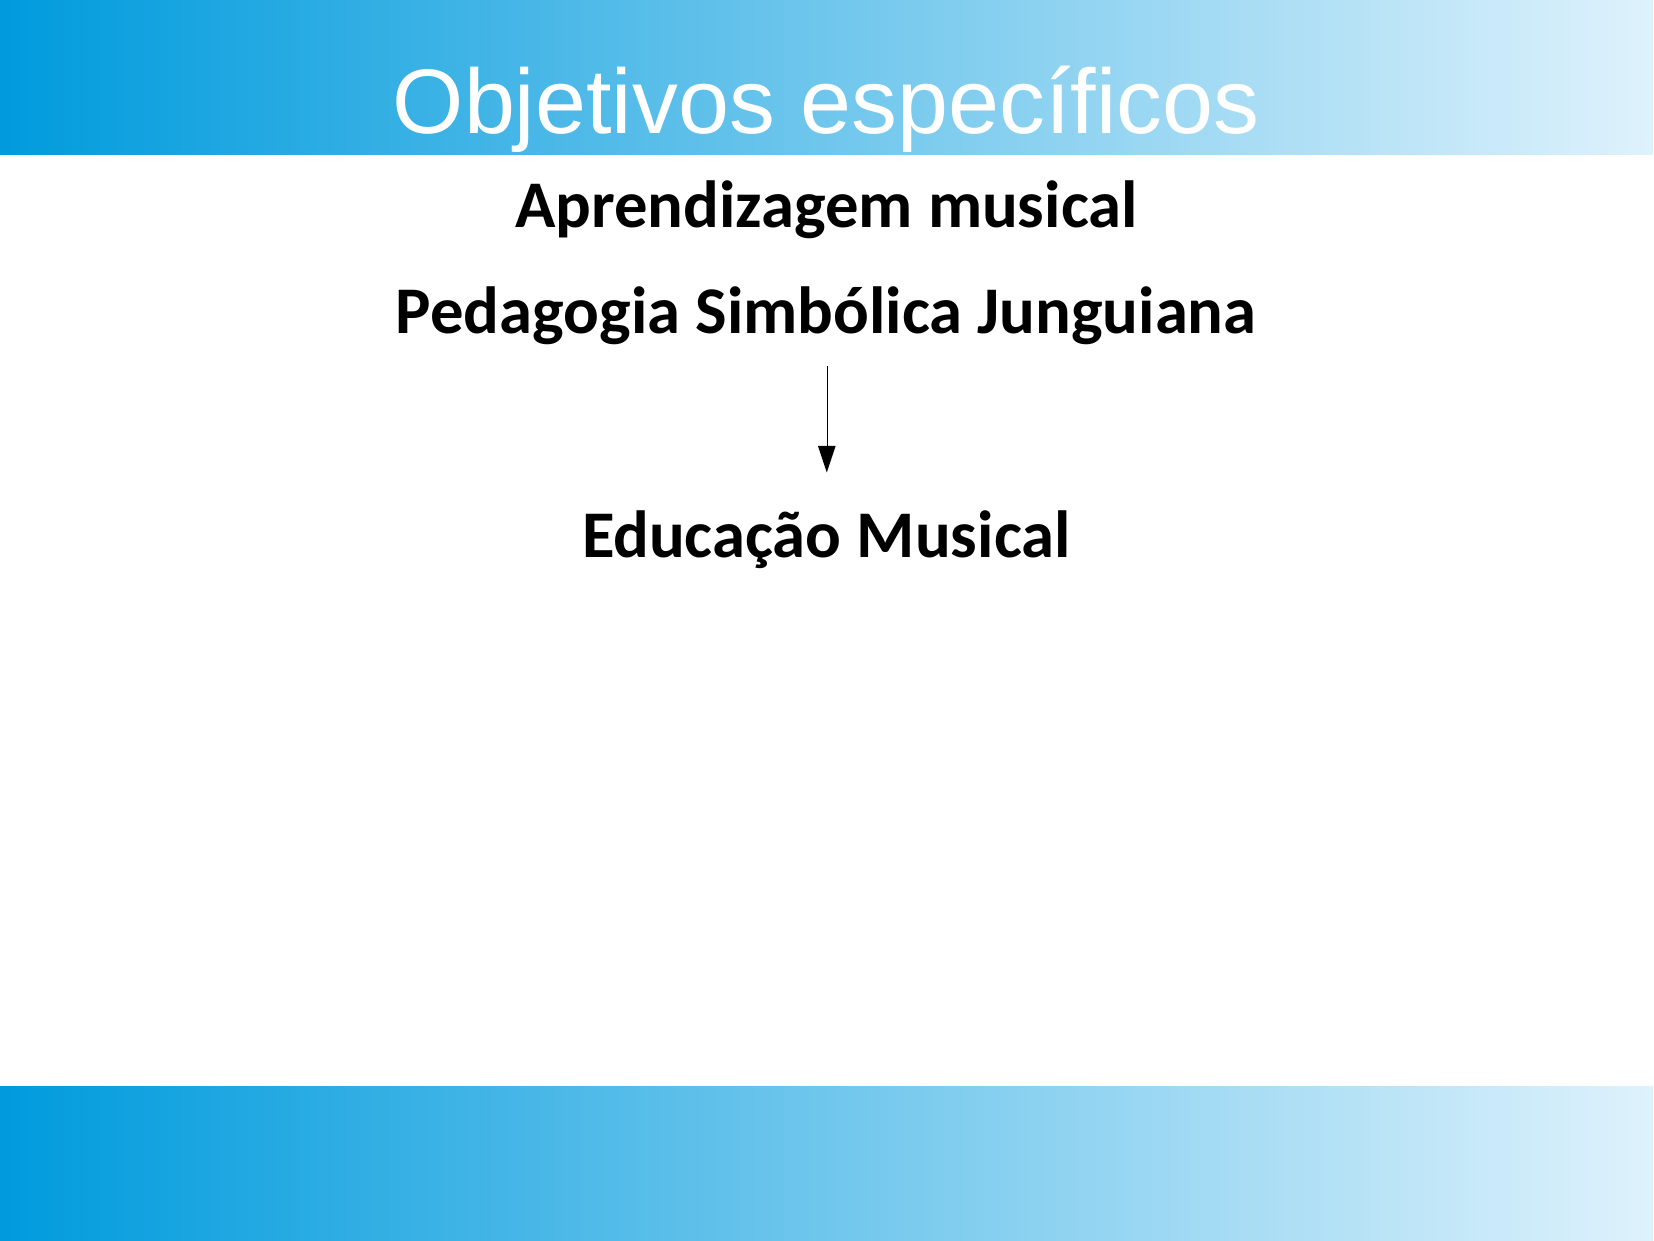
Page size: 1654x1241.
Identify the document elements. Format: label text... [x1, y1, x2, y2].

list Aprendizagem musical [153, 177, 1501, 272]
list Educação Musical [153, 507, 1501, 603]
list Pedagogia Simbólica Junguiana [153, 283, 1501, 378]
title Objetivos específicos [82, 49, 1571, 155]
